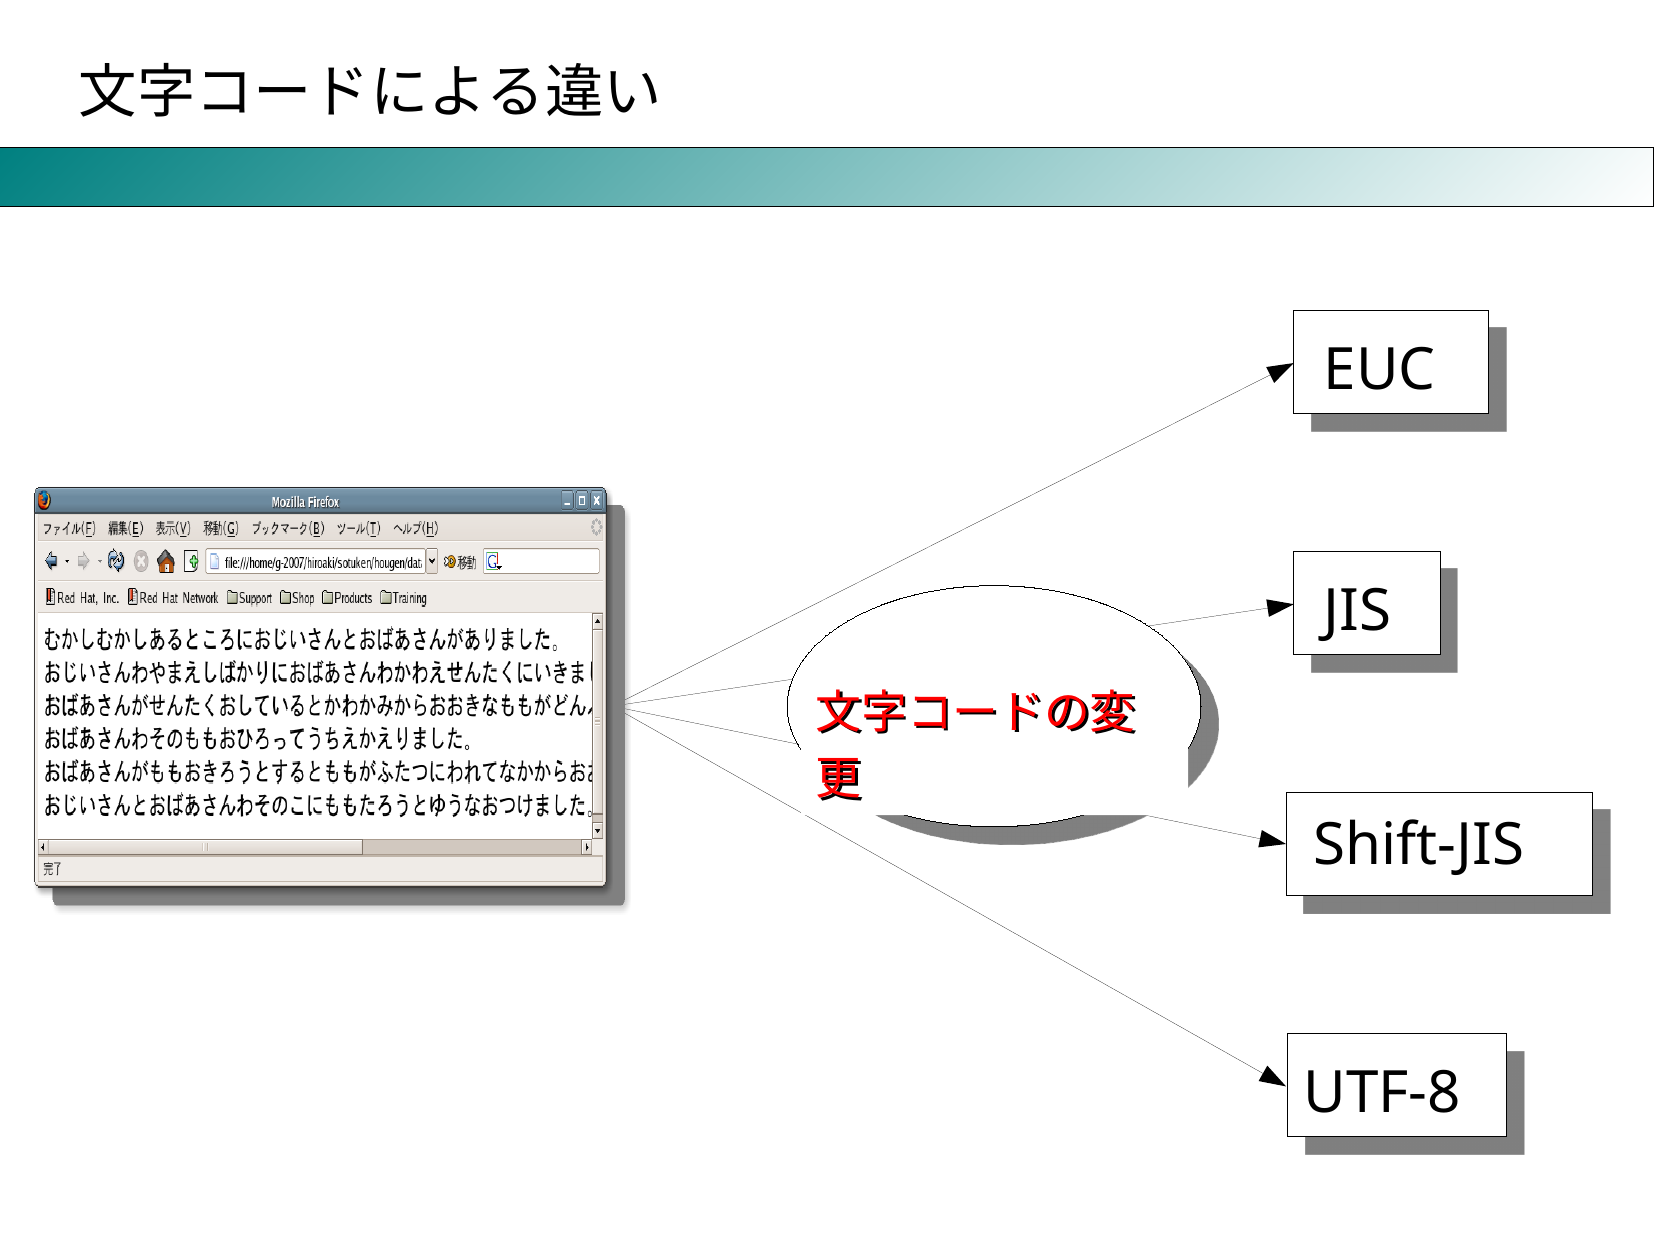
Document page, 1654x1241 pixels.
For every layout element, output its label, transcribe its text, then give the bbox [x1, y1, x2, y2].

text_box [787, 585, 1202, 748]
text_box [1293, 551, 1441, 655]
text_box [1287, 1033, 1507, 1137]
text_box [1293, 310, 1489, 414]
text_box [908, 816, 1080, 827]
text_box 文字コードの変更 [800, 667, 1189, 744]
text_box EUC [1306, 316, 1526, 417]
picture [30, 482, 613, 898]
text_box UTF-8 [1286, 1040, 1506, 1140]
text_box 文字コードによる違い [61, 34, 945, 134]
text_box [1286, 792, 1593, 896]
text_box Shift-JIS [1296, 792, 1591, 892]
text_box JIS [1305, 558, 1525, 658]
